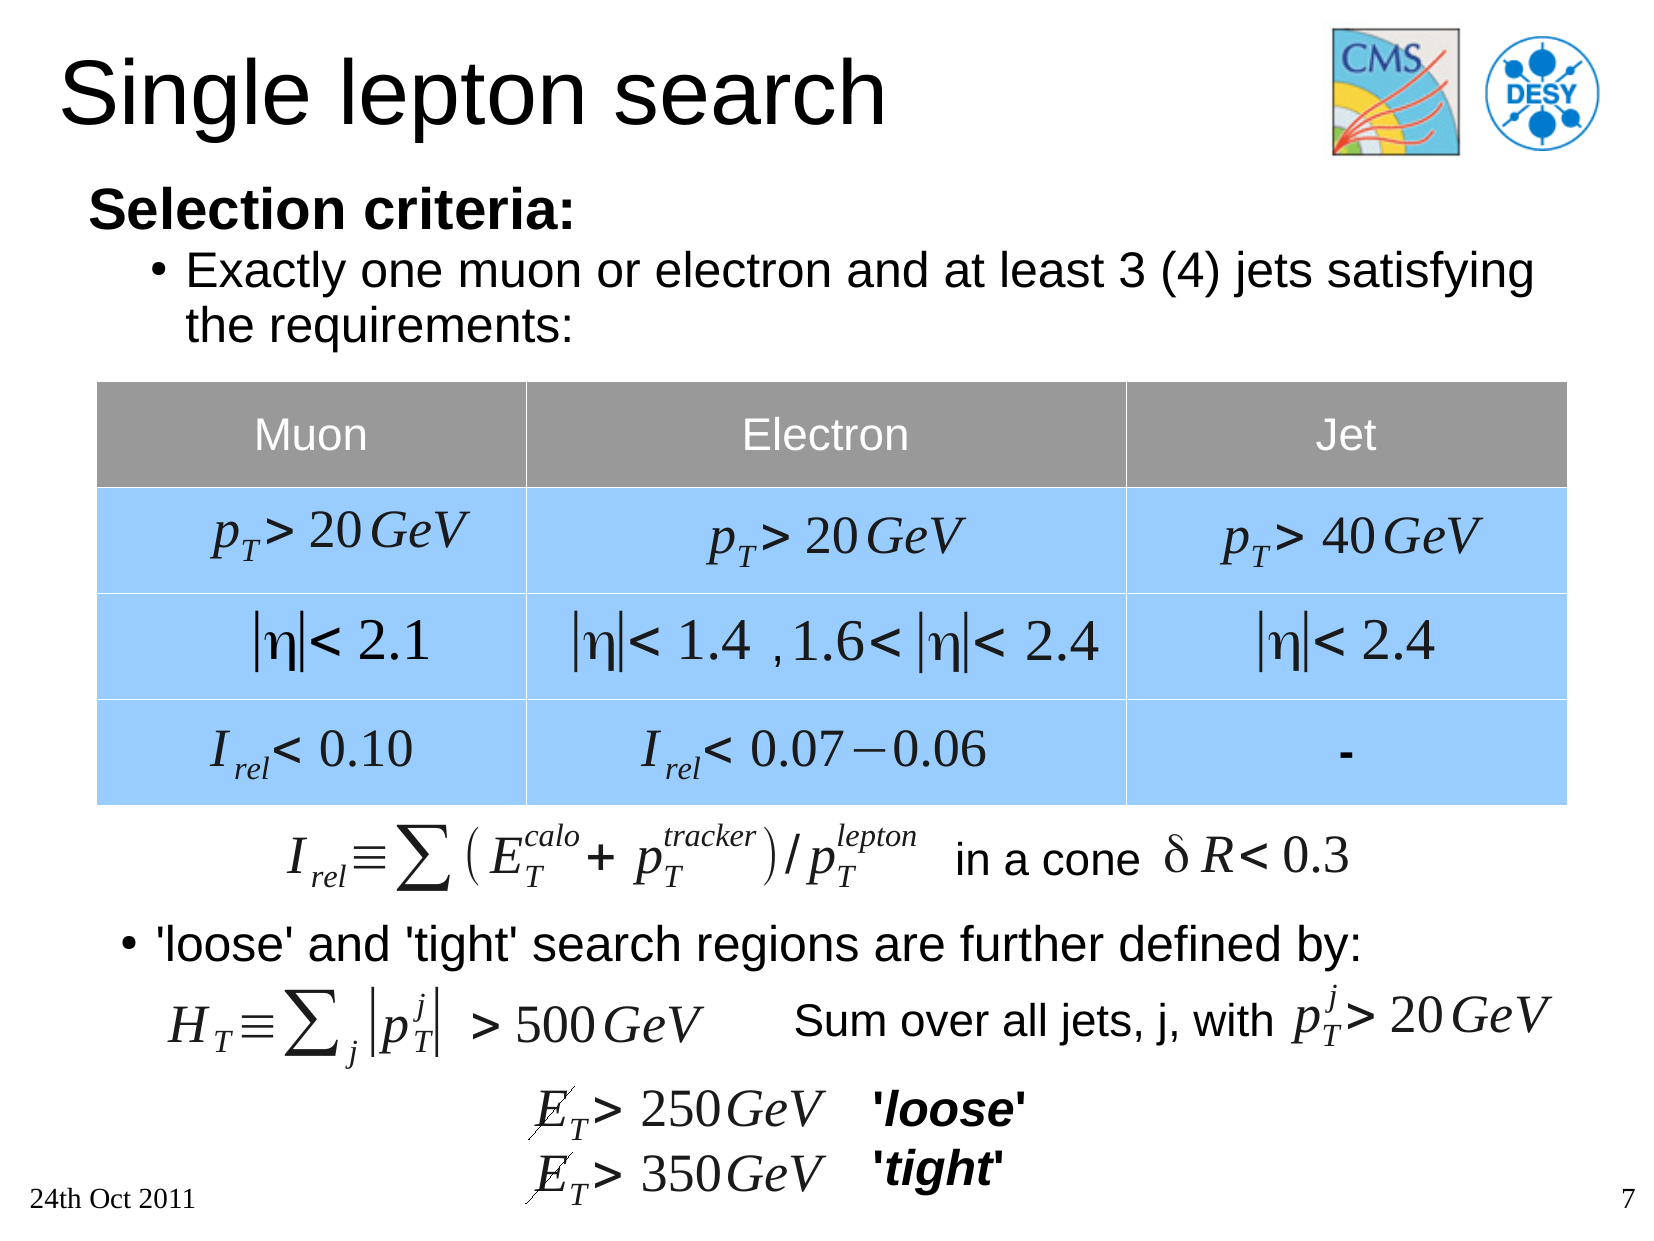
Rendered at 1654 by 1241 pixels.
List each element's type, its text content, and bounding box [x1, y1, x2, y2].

table_cell [527, 488, 1126, 593]
table_cell , [527, 594, 1126, 699]
text_box 'loose' and 'tight' search regions are further defined by: [69, 908, 1378, 980]
text_box Sum over all jets, j, with [778, 987, 1274, 1054]
chart [518, 1079, 836, 1212]
table_cell [97, 594, 526, 699]
table_header Muon [97, 382, 526, 487]
table_cell [97, 488, 526, 593]
chart [1150, 825, 1364, 886]
table_header Jet [1127, 382, 1567, 487]
picture [1484, 36, 1601, 151]
chart [775, 608, 1112, 676]
table_cell [1127, 488, 1567, 593]
text_box Selection criteria: Exactly one muon or electron and at least 3 (4) jets satisfying the requirements: [64, 169, 1592, 361]
chart [1234, 608, 1451, 676]
table_header Electron [527, 382, 1126, 487]
text_box 'tight' [772, 1133, 1020, 1204]
chart [193, 500, 479, 568]
table_cell [527, 700, 1126, 805]
chart [689, 506, 975, 574]
text_box in a cone [940, 827, 1157, 894]
table_cell [97, 700, 526, 805]
chart [230, 608, 448, 676]
chart [152, 984, 713, 1071]
table_cell [1127, 594, 1567, 699]
chart [193, 719, 426, 787]
table_cell - [1127, 700, 1567, 805]
chart [624, 719, 1001, 787]
chart [1203, 506, 1491, 575]
picture [1323, 21, 1474, 160]
chart [270, 819, 933, 895]
title Single lepton search [58, 23, 1547, 162]
text_box 'loose' [772, 1074, 1042, 1145]
chart [1274, 979, 1560, 1055]
chart [549, 608, 766, 676]
